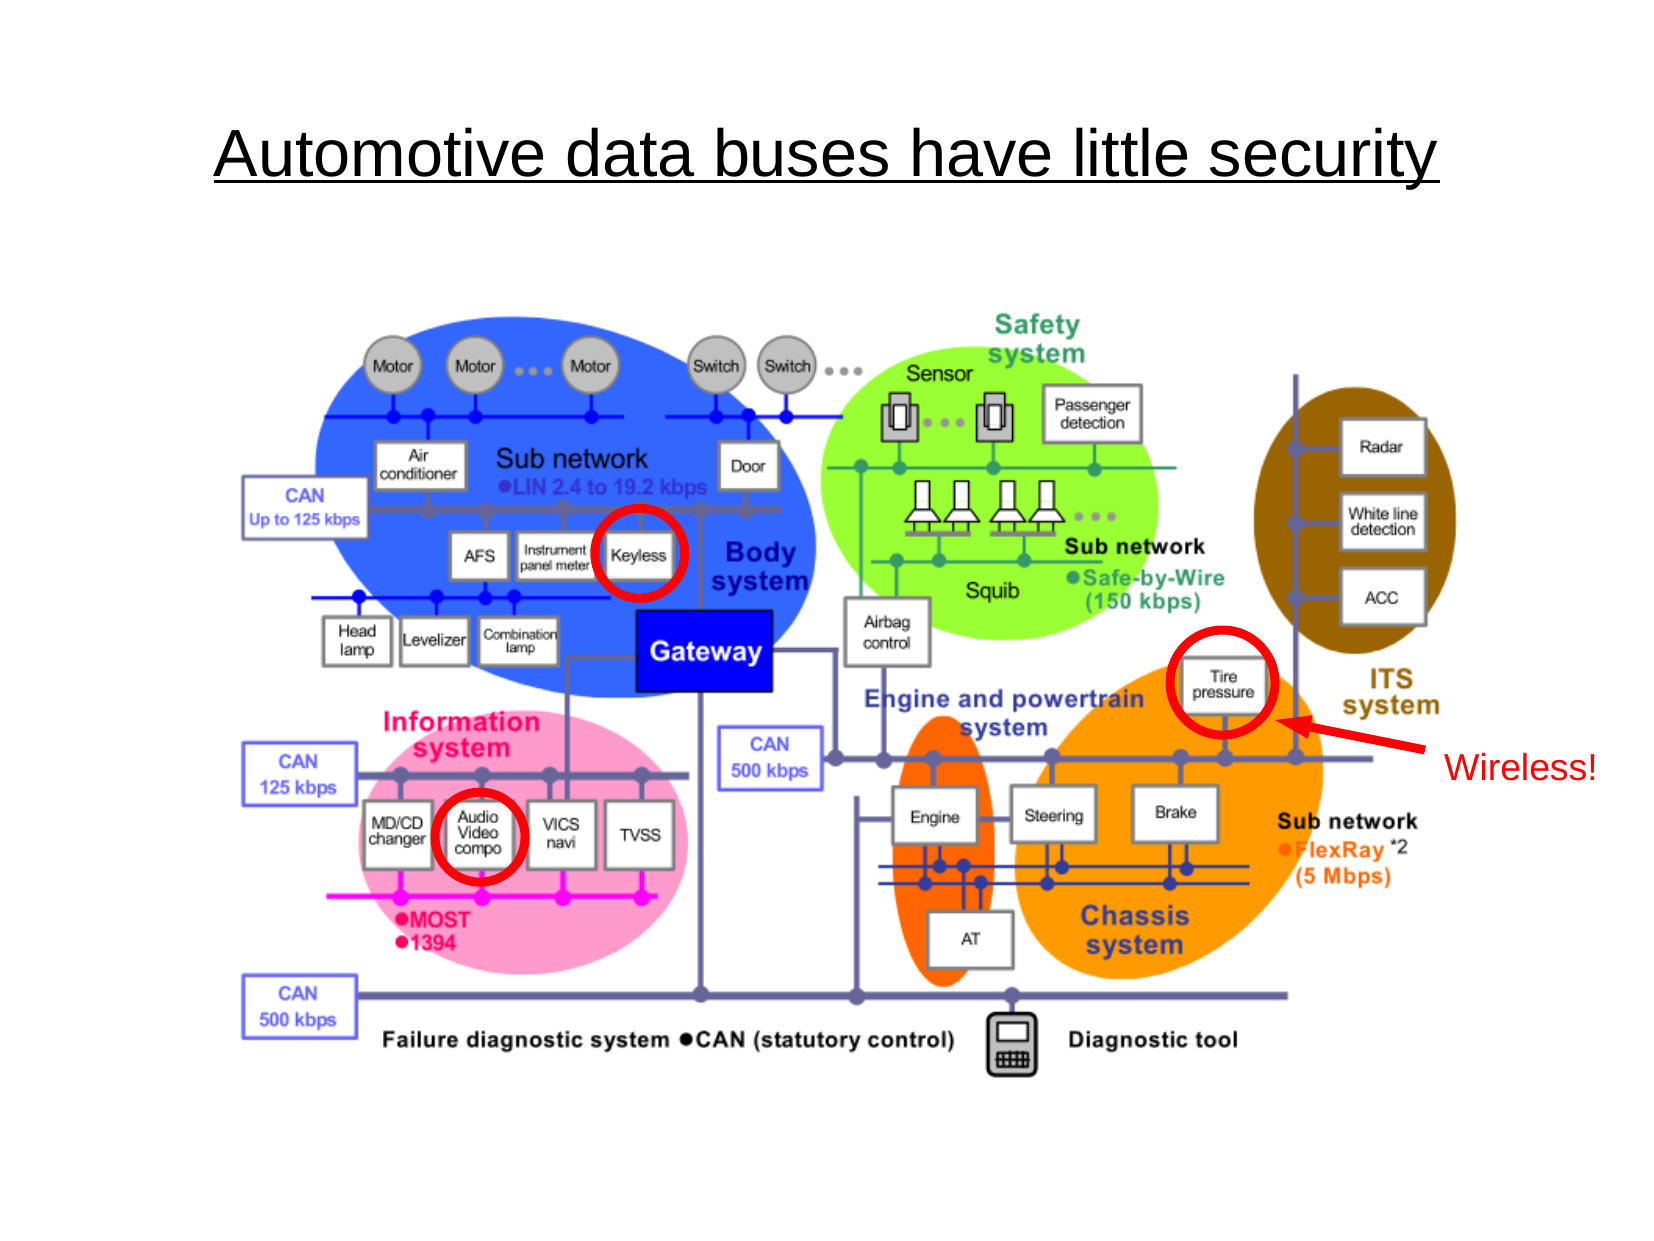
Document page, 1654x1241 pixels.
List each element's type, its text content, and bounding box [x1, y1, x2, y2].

picture [210, 268, 1481, 1096]
text_box Wireless! [1425, 735, 1617, 801]
title Automotive data buses have little security [82, 49, 1571, 257]
